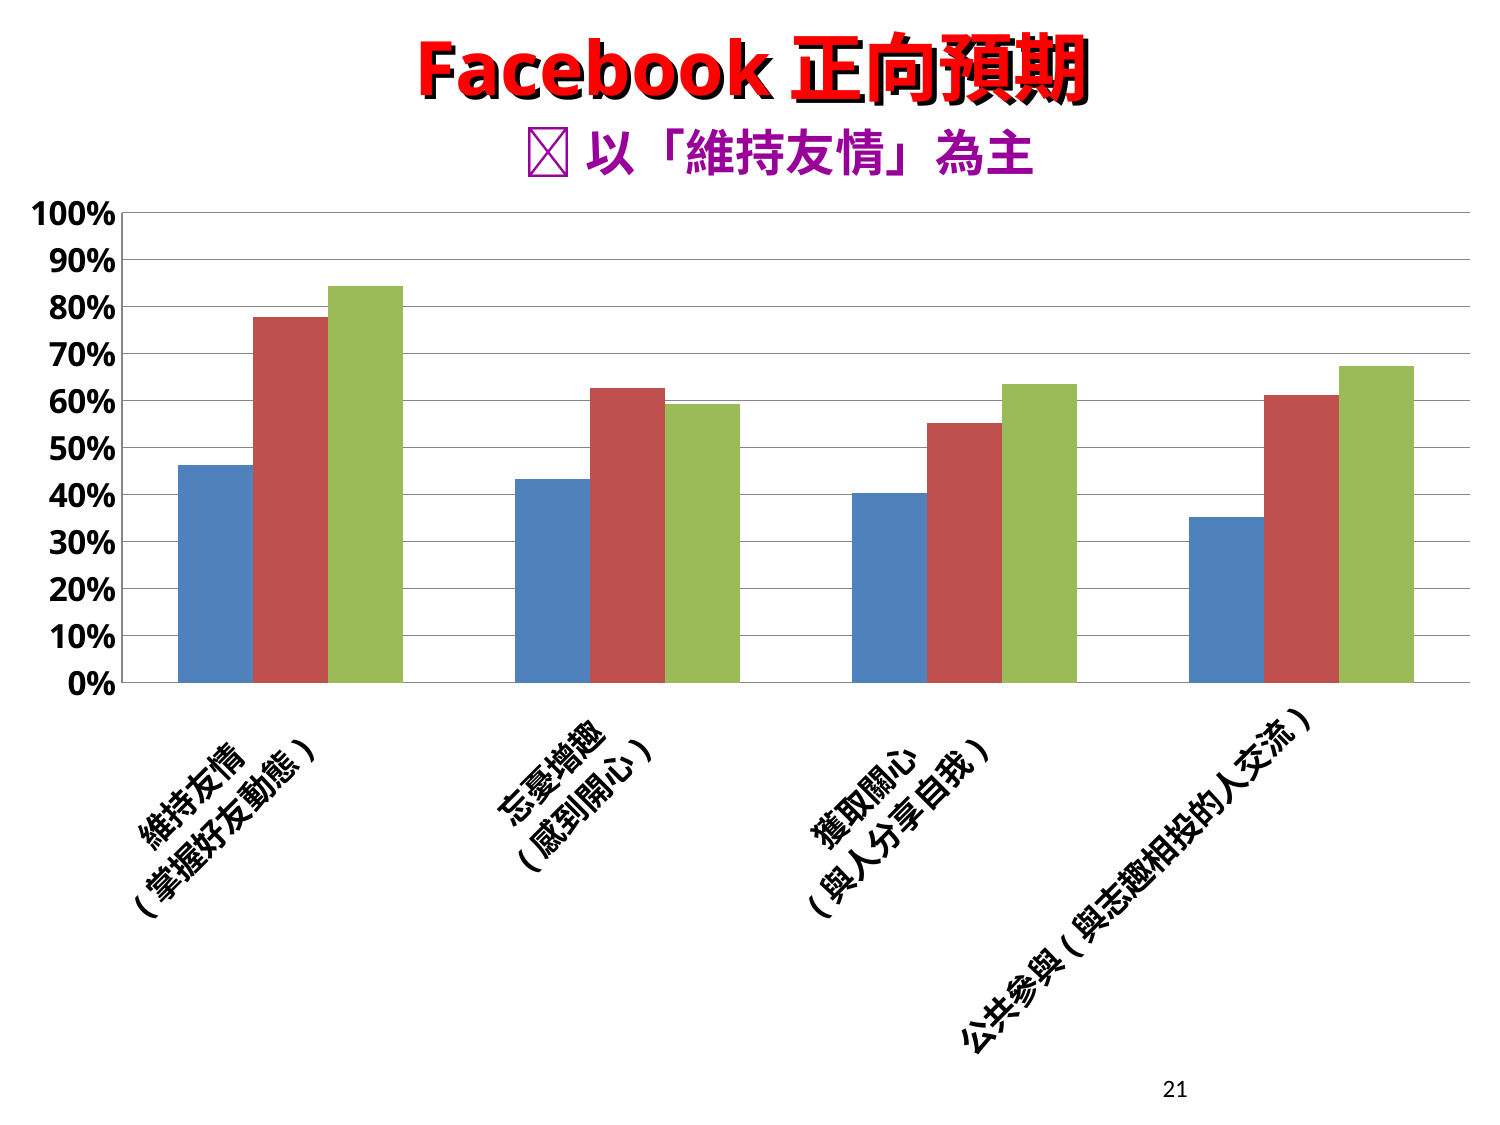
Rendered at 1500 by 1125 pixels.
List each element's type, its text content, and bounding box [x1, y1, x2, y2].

text_box 以「維持友情」為主 [254, 114, 1305, 189]
title Facebook正向預期 [76, 0, 1427, 160]
chart [0, 172, 1500, 1083]
text_box 21 [1147, 1065, 1498, 1125]
